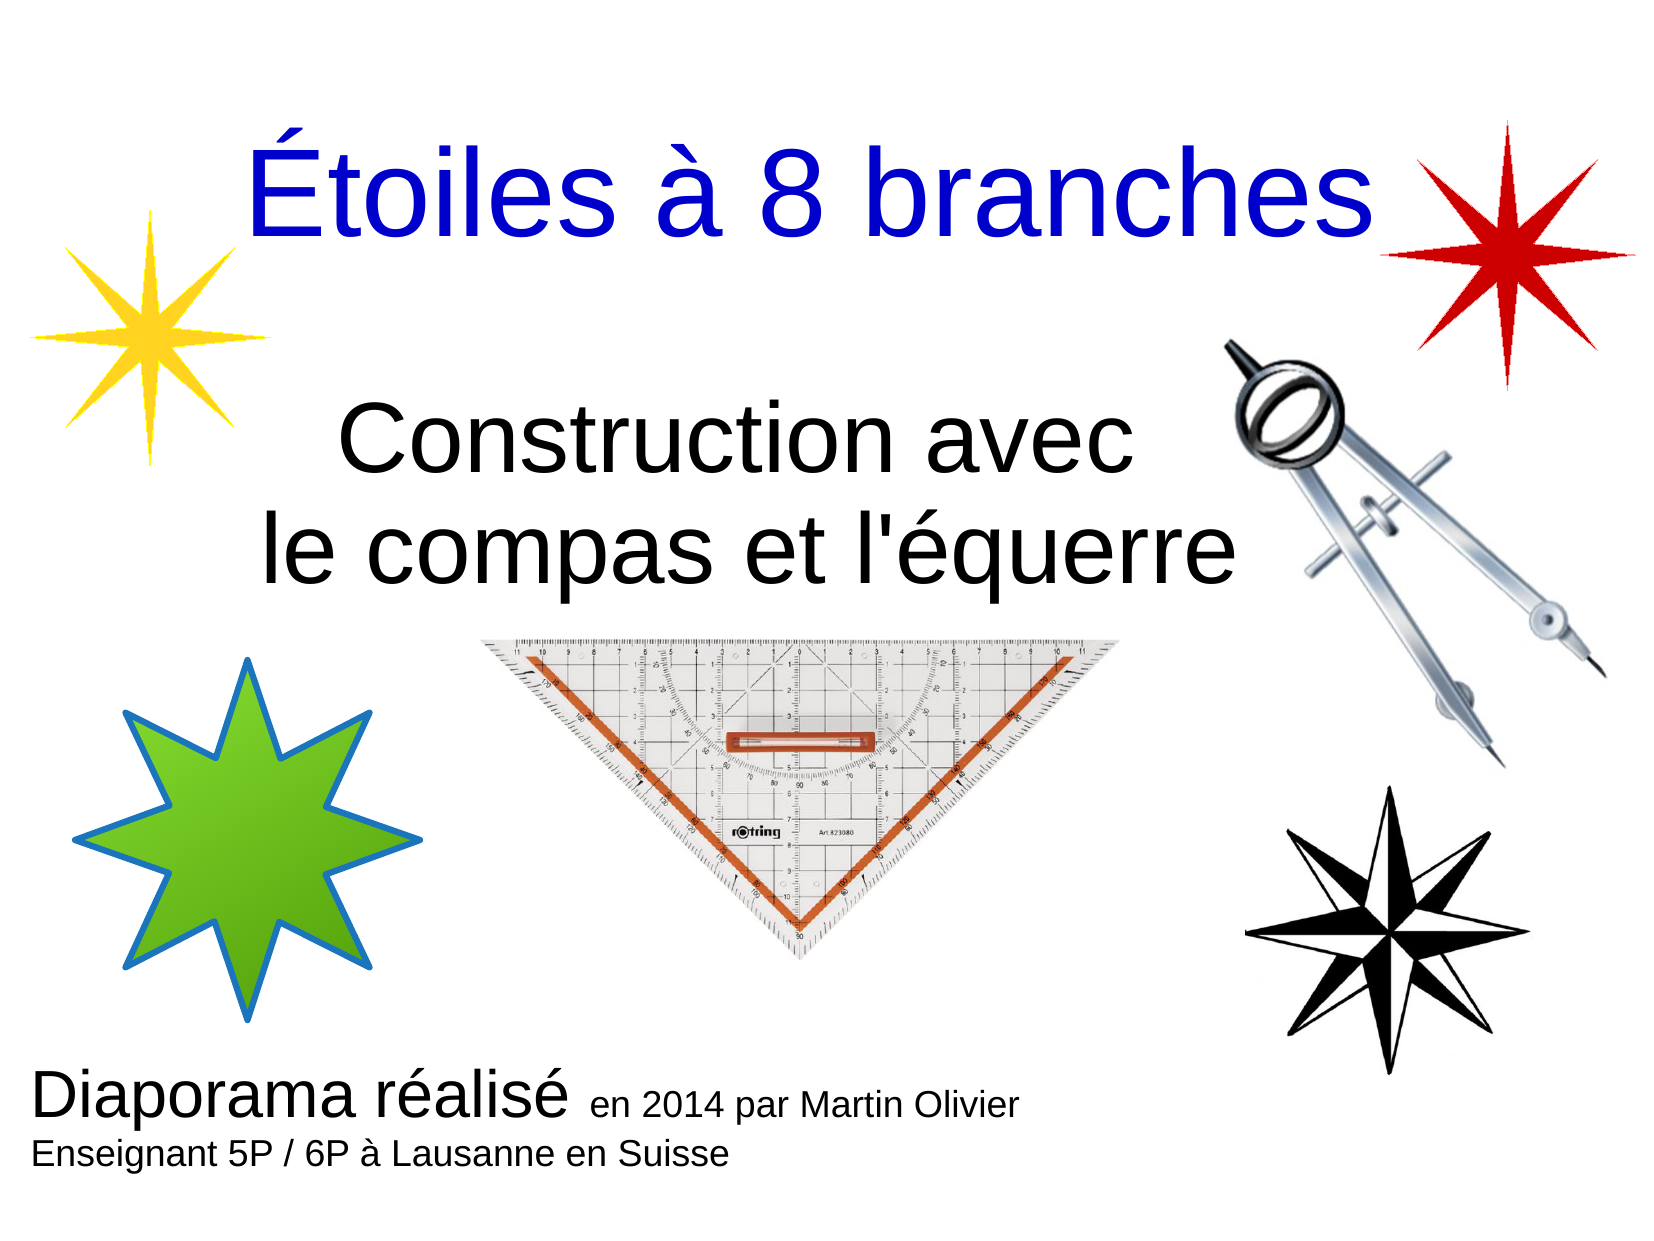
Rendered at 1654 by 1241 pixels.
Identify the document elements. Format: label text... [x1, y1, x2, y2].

text_box [75, 660, 421, 1021]
text_box [30, 210, 271, 466]
picture [1185, 325, 1639, 1081]
subtitle Construction avec le compas et l'équerre [225, 270, 1276, 717]
picture [480, 639, 1120, 961]
text_box [1380, 120, 1636, 391]
text_box Diaporama réalisé en 2014 par Martin Olivier Enseignant 5P / 6P à Lausanne en Suisse [15, 1050, 1036, 1182]
title Étoiles à 8 branches [105, 90, 1516, 298]
